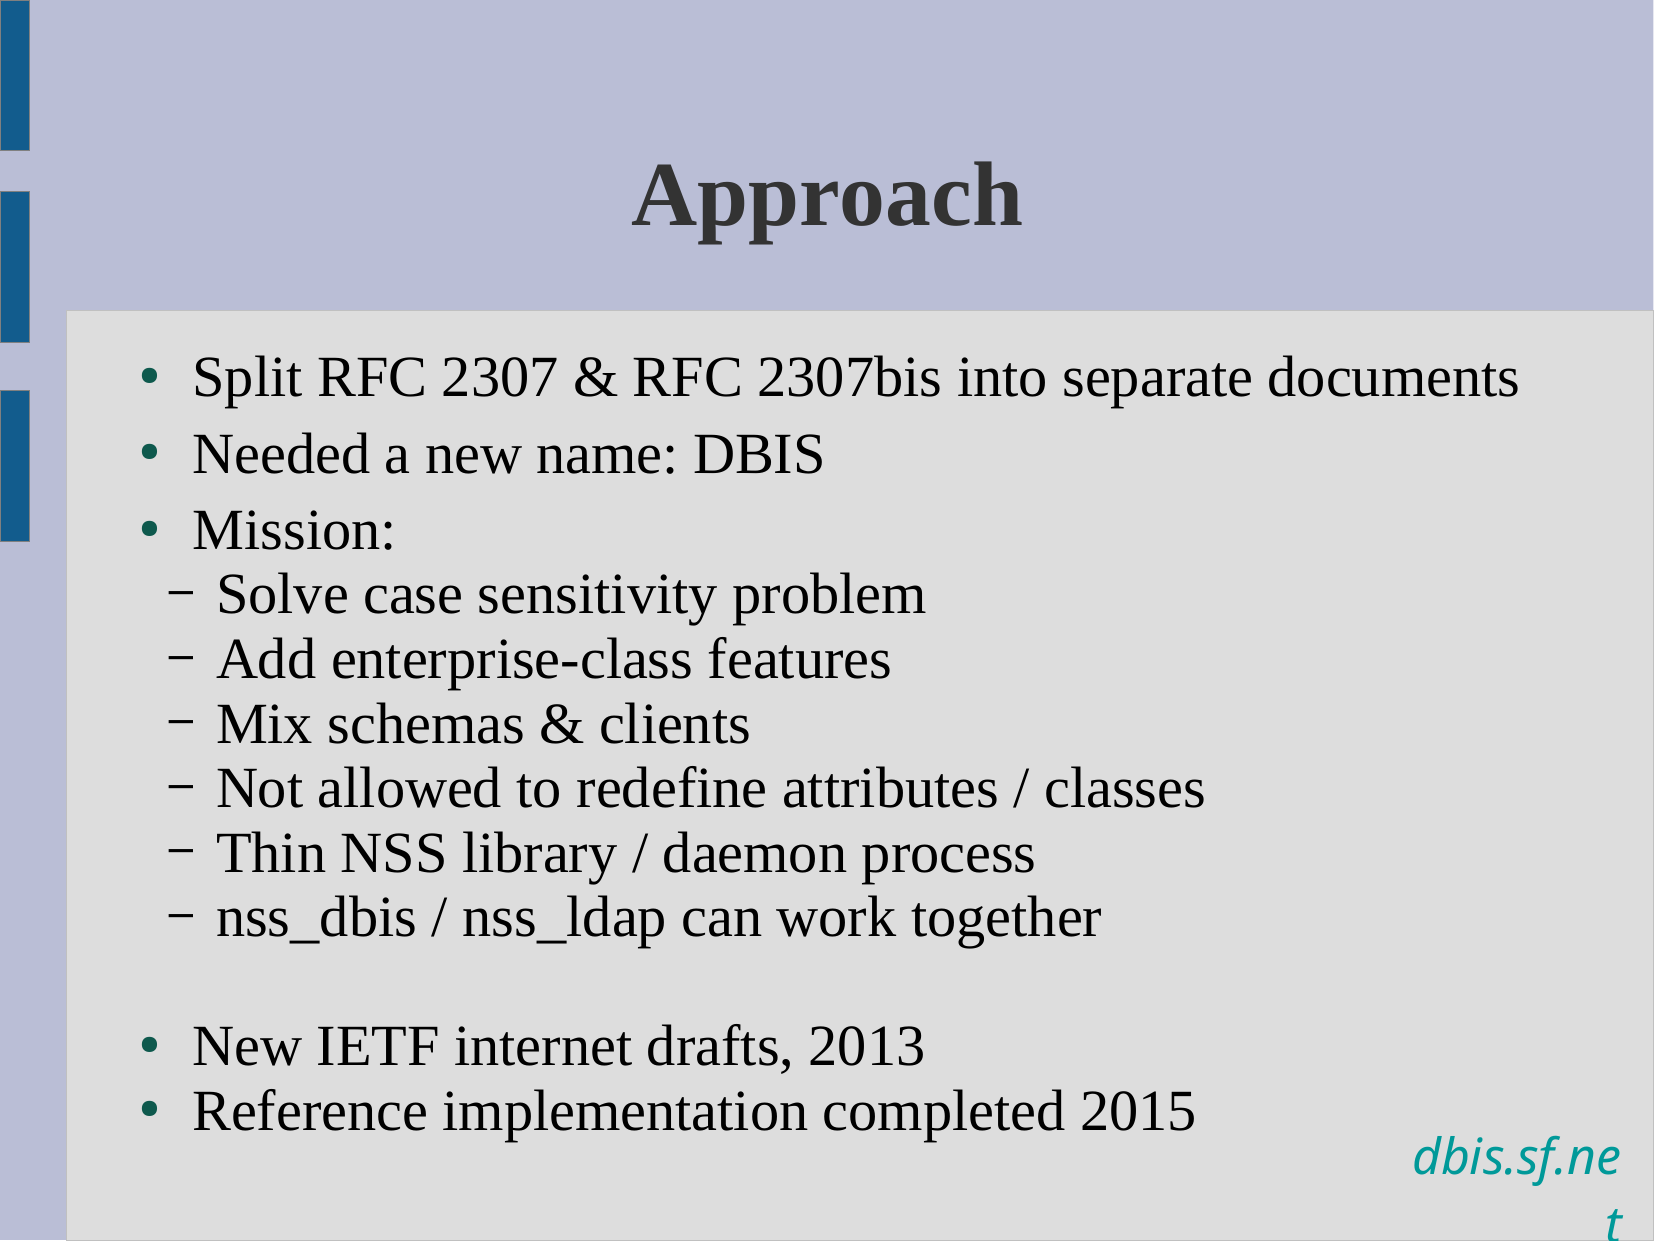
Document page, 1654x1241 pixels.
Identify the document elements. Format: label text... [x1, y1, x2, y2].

list Split RFC 2307 & RFC 2307bis into separate documents Needed a new name: DBIS Mission: Solve case sensitivity problem Add enterprise-class features Mix schemas & clients Not allowed to redefine attributes / classes Thin NSS library / daemon process nss_dbis / nss_ldap can work together New IETF internet drafts, 2013 Reference implementation completed 2015 [121, 344, 1534, 1155]
title Approach [121, 91, 1534, 299]
text_box dbis.sf.net [1402, 1143, 1622, 1236]
